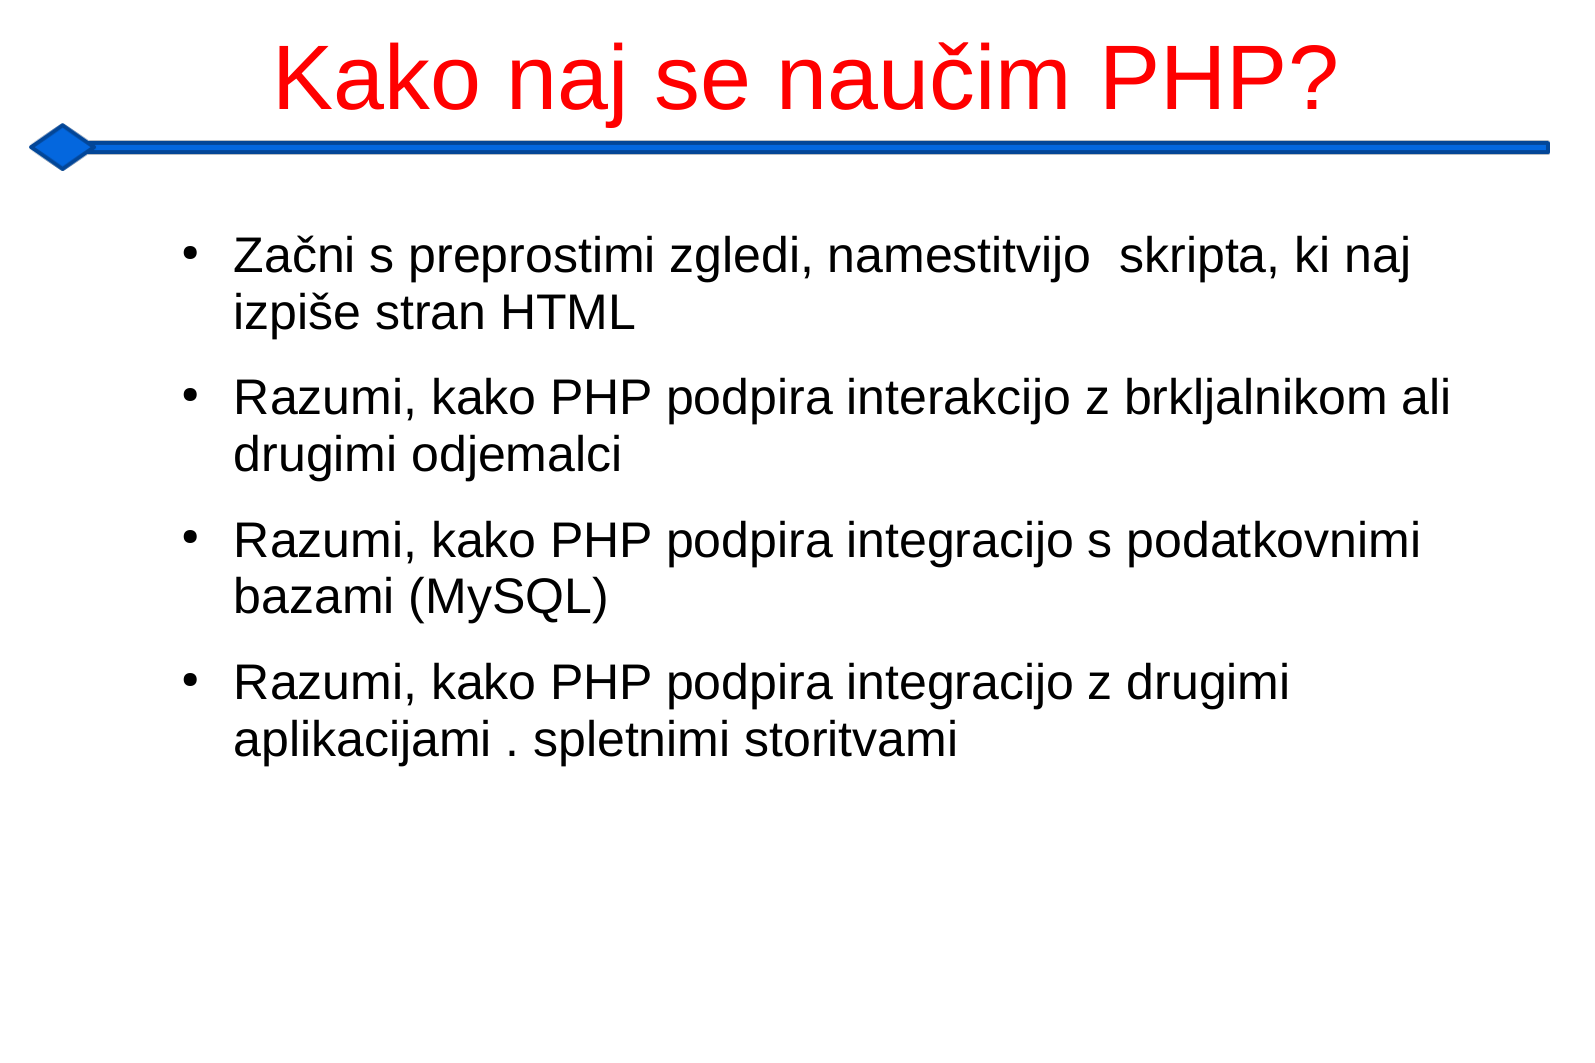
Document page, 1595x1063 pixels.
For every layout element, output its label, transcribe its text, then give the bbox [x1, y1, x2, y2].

list Začni s preprostimi zgledi, namestitvijo skripta, ki naj izpiše stran HTML Razumi, kako PHP podpira interakcijo z brkljalnikom ali drugimi odjemalci Razumi, kako PHP podpira integracijo s podatkovnimi bazami (MySQL) Razumi, kako PHP podpira integracijo z drugimi aplikacijami . spletnimi storitvami [164, 226, 1524, 821]
picture [28, 122, 1551, 172]
title Kako naj se naučim PHP? [176, 0, 1436, 157]
